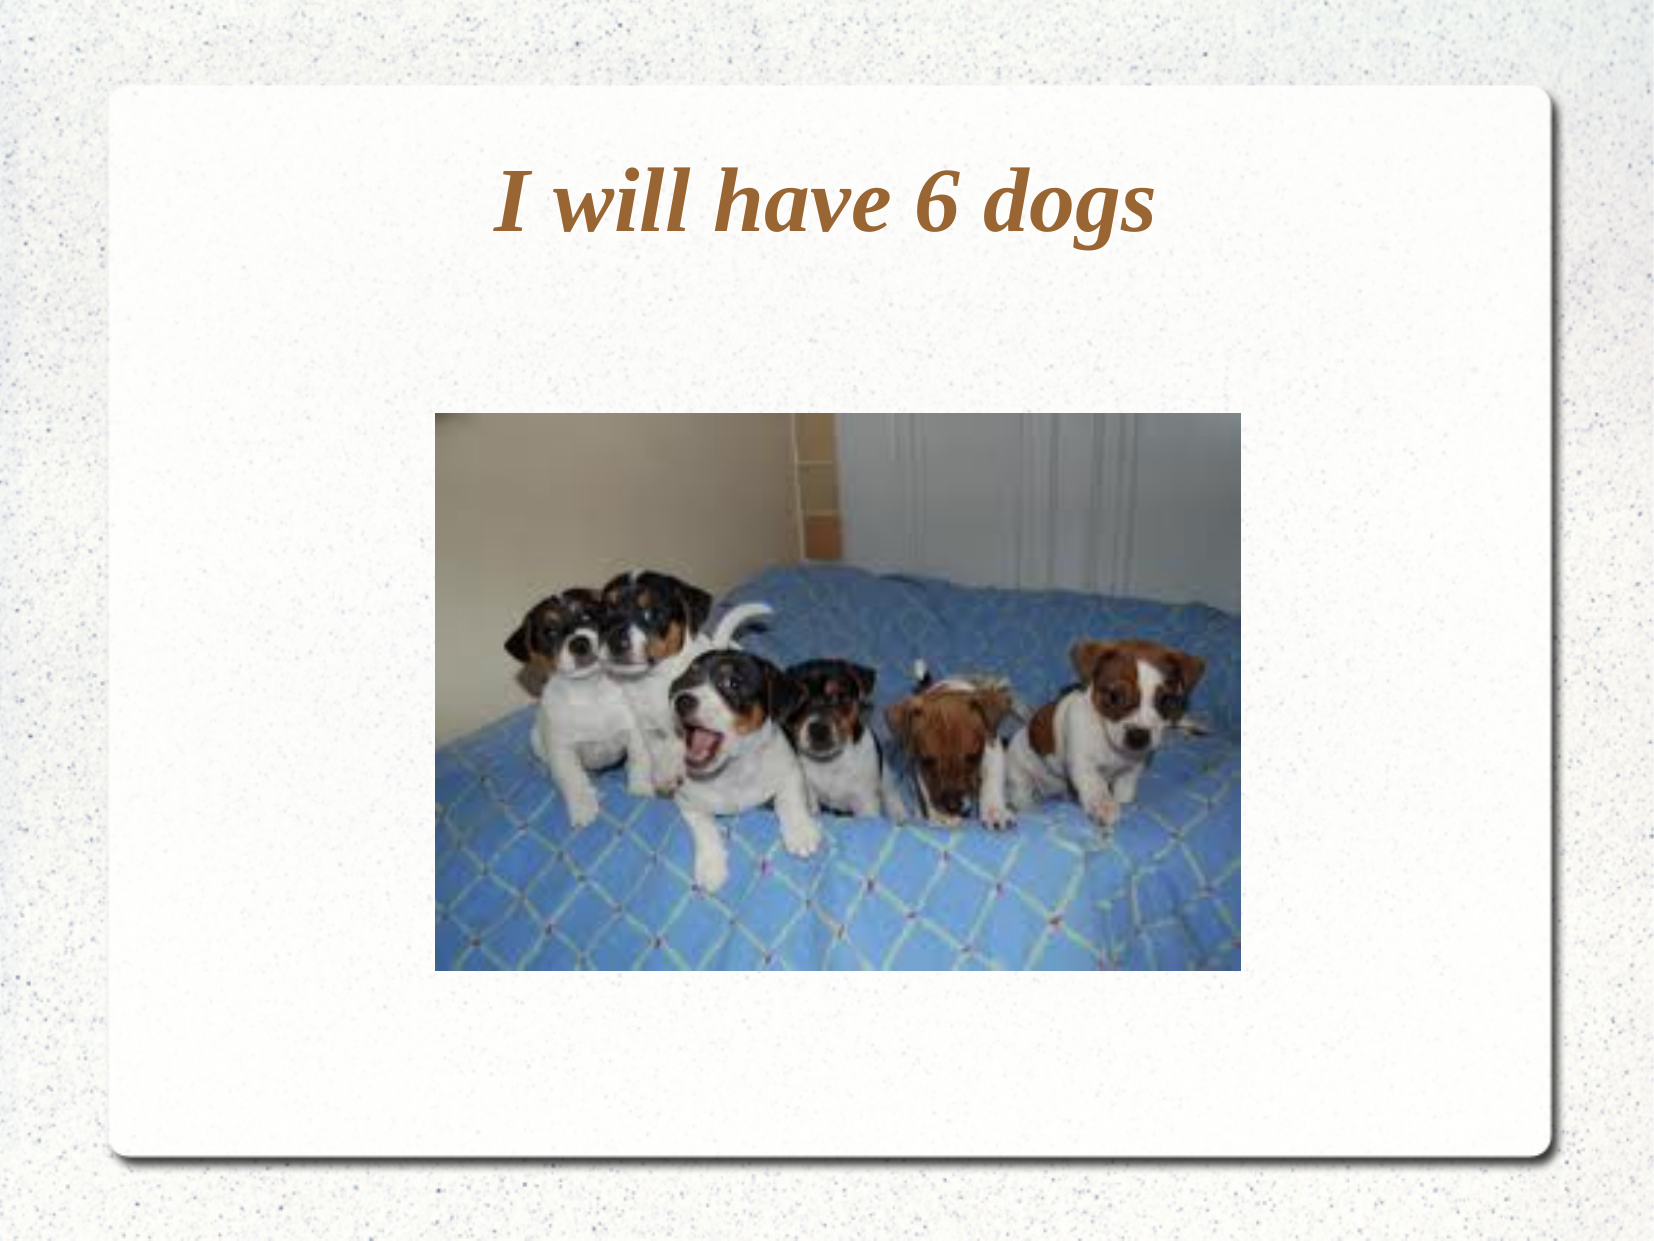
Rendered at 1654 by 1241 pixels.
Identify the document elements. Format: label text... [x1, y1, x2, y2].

title I will have 6 dogs [118, 96, 1536, 304]
picture [0, 0, 1654, 1241]
